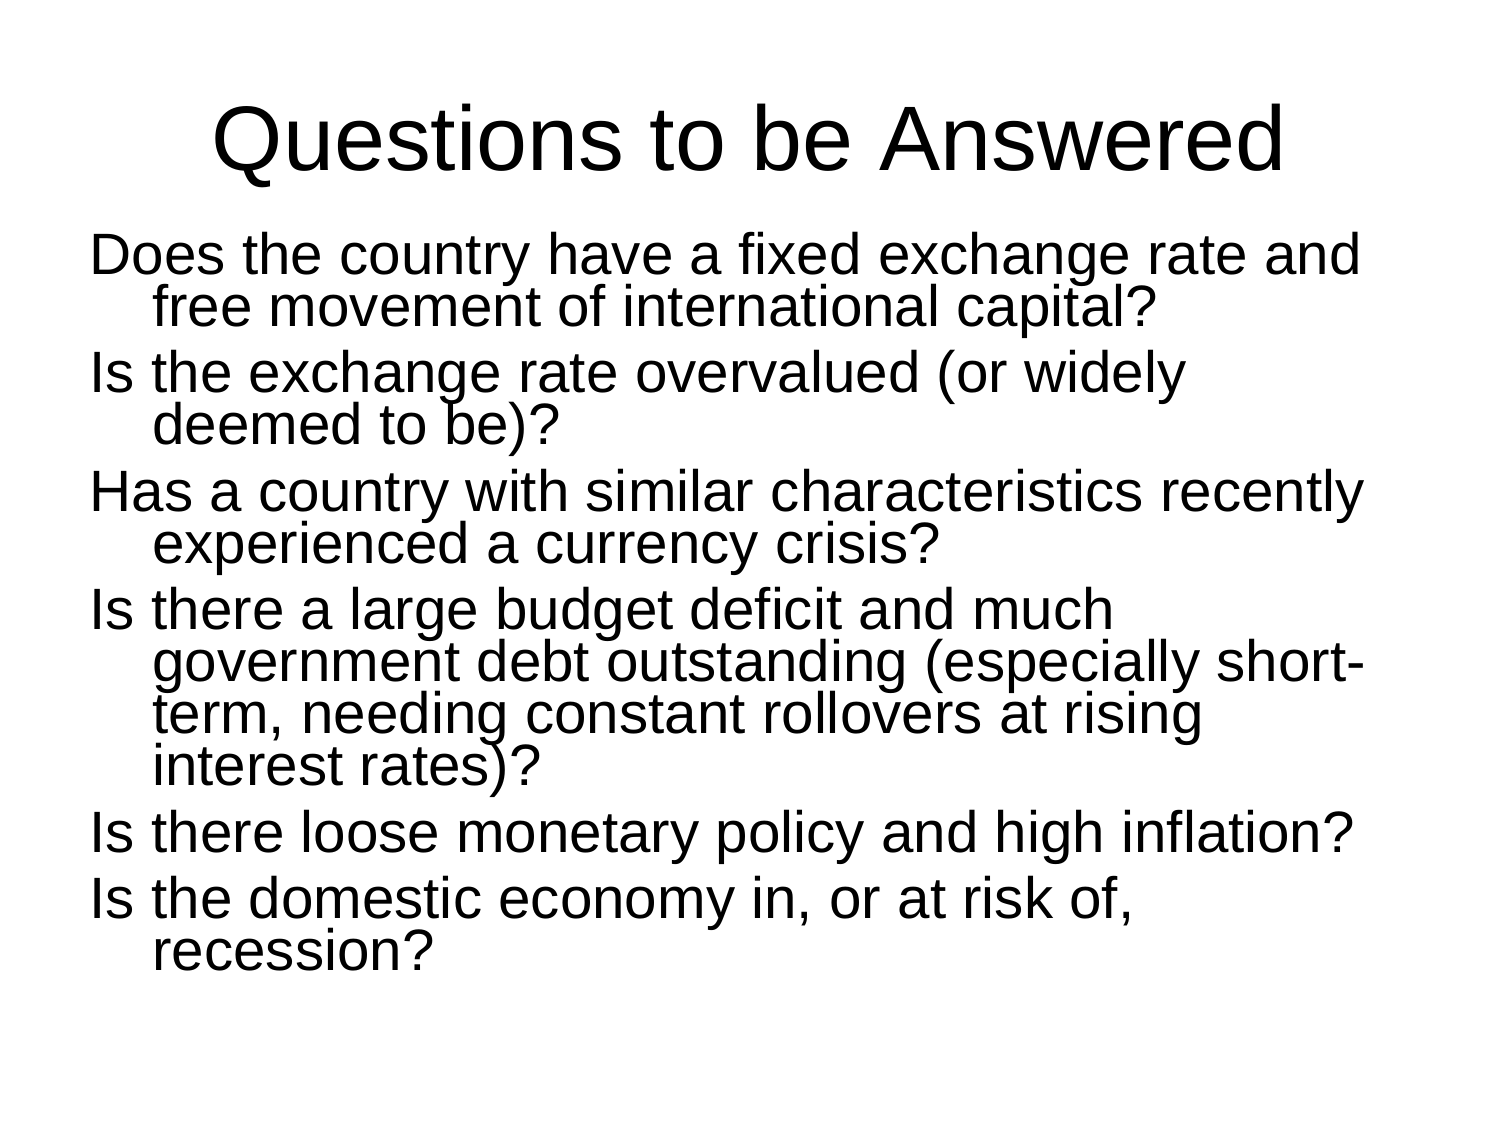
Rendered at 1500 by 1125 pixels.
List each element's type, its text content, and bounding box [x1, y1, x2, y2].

title Questions to be Answered [75, 45, 1426, 224]
list Does the country have a fixed exchange rate and free movement of international capital? Is the exchange rate overvalued (or widely deemed to be)? Has a country with similar characteristics recently experienced a currency crisis? Is there a large budget deficit and much government debt outstanding (especially short-term, needing constant rollovers at rising interest rates)? Is there loose monetary policy and high inflation? Is the domestic economy in, or at risk of, recession? [75, 224, 1426, 1125]
